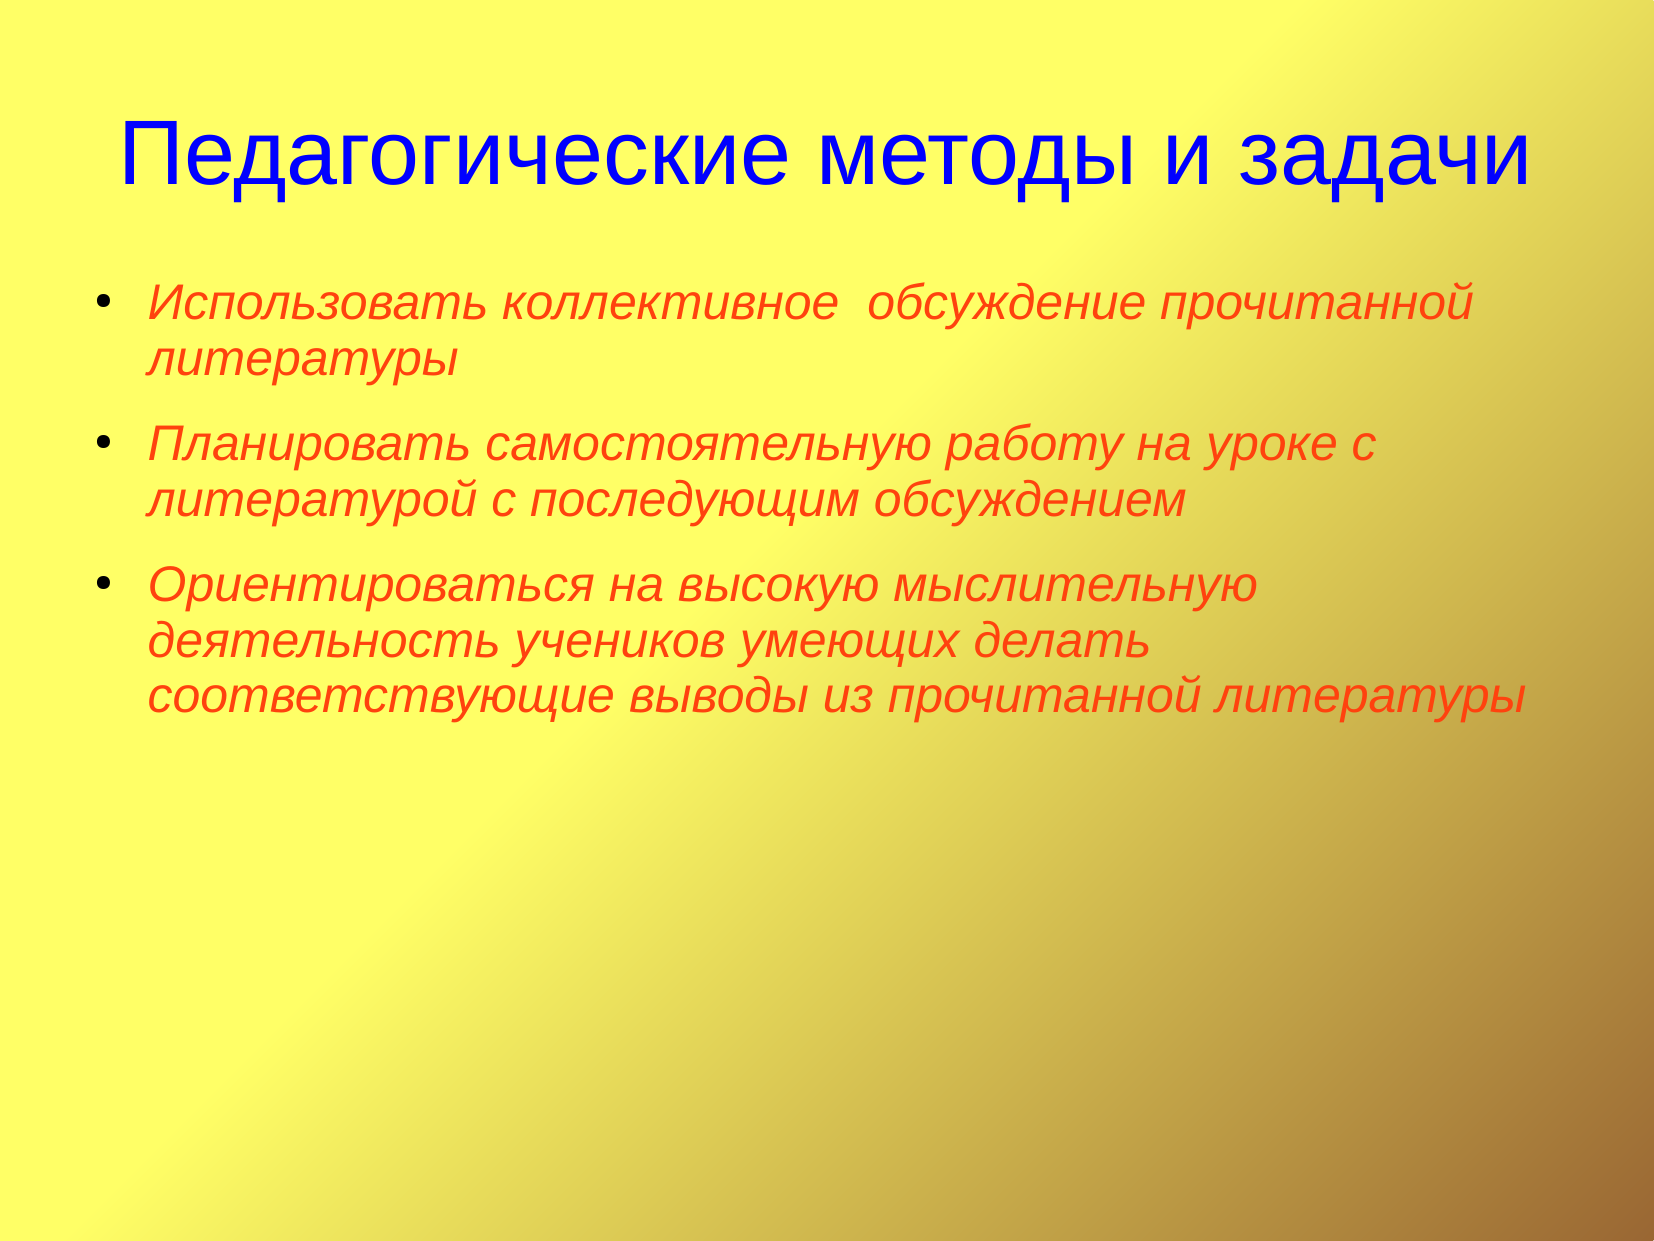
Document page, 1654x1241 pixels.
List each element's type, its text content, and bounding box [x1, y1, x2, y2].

title Педагогические методы и задачи [82, 49, 1571, 257]
list Использовать коллективное обсуждение прочитанной литературы Планировать самостоятельную работу на уроке с литературой с последующим обсуждением Ориентироваться на высокую мыслительную деятельность учеников умеющих делать соответствующие выводы из прочитанной литературы [76, 274, 1565, 1093]
